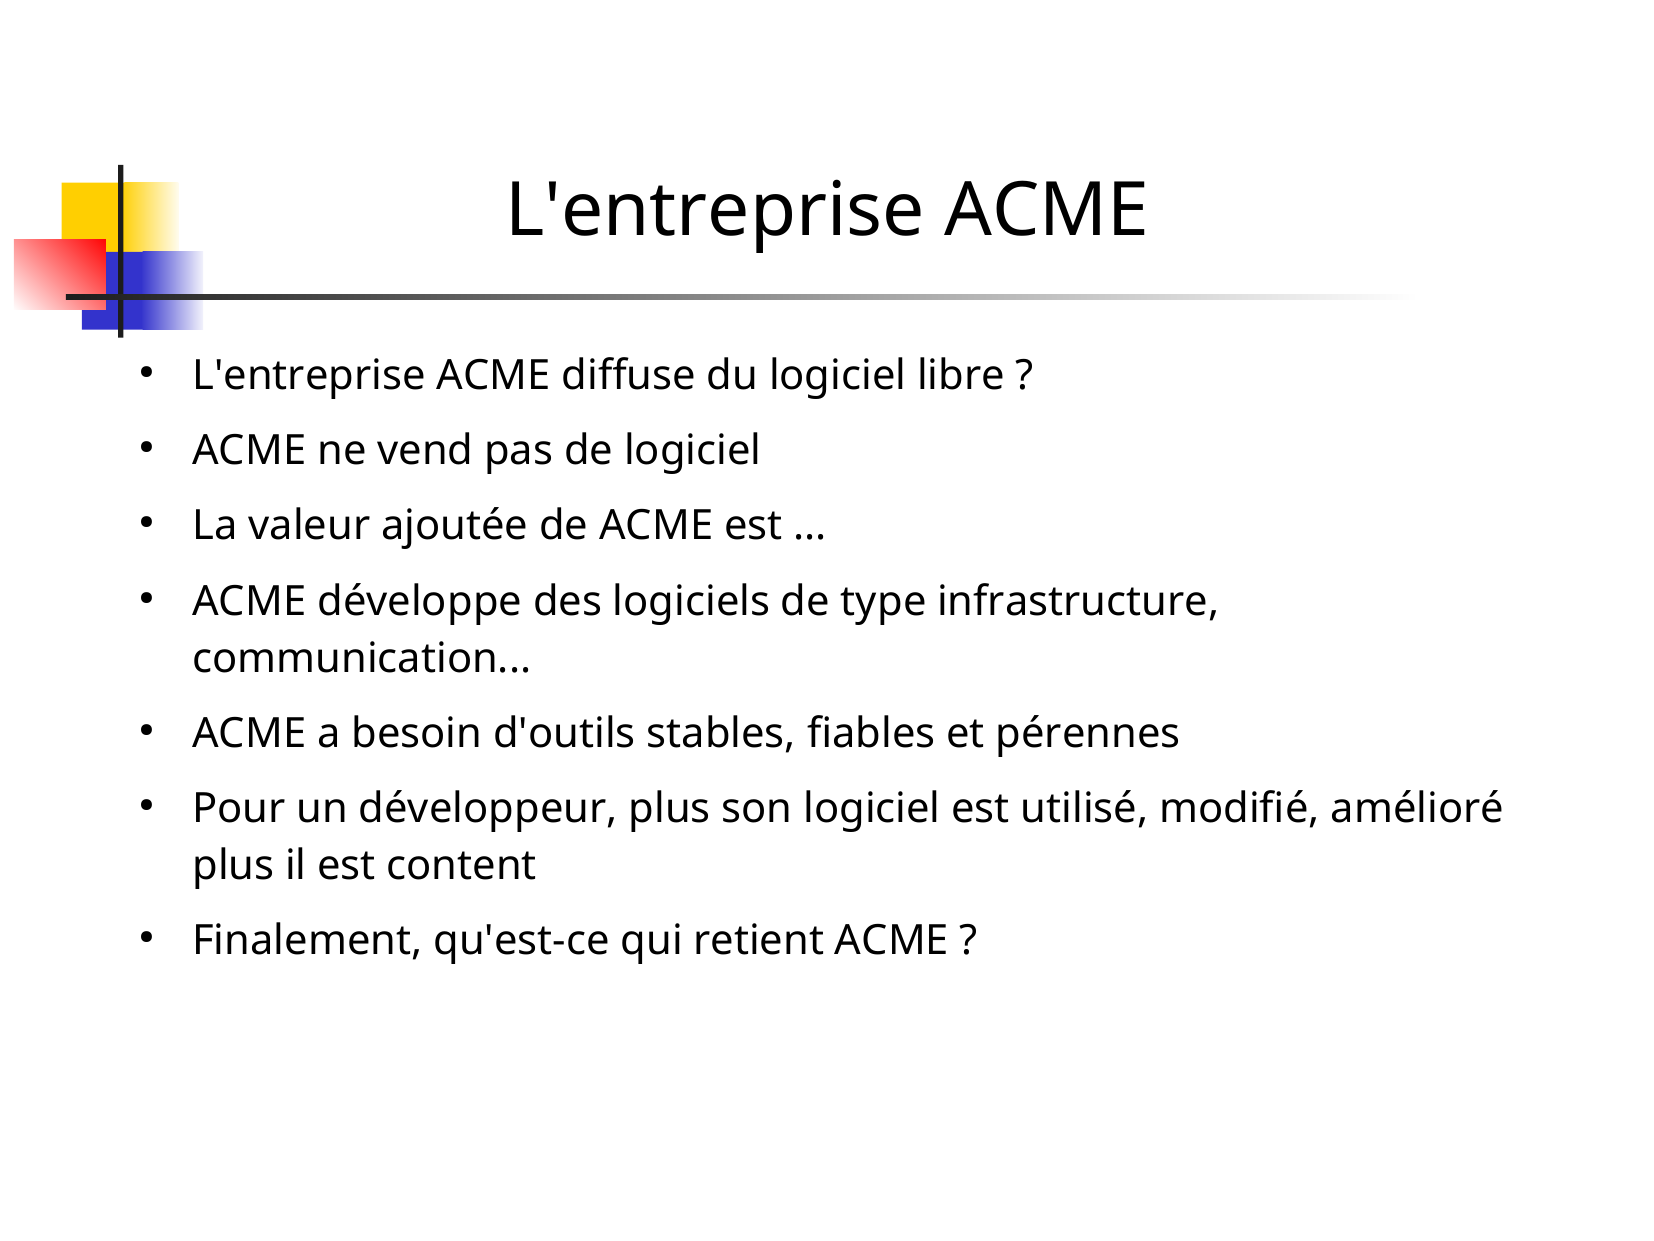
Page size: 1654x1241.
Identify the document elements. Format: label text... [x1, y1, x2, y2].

list L'entreprise ACME diffuse du logiciel libre ? ACME ne vend pas de logiciel La valeur ajoutée de ACME est ... ACME développe des logiciels de type infrastructure, communication... ACME a besoin d'outils stables, fiables et pérennes Pour un développeur, plus son logiciel est utilisé, modifié, amélioré plus il est content Finalement, qu'est-ce qui retient ACME ? [121, 344, 1534, 1127]
title L'entreprise ACME [121, 102, 1534, 311]
